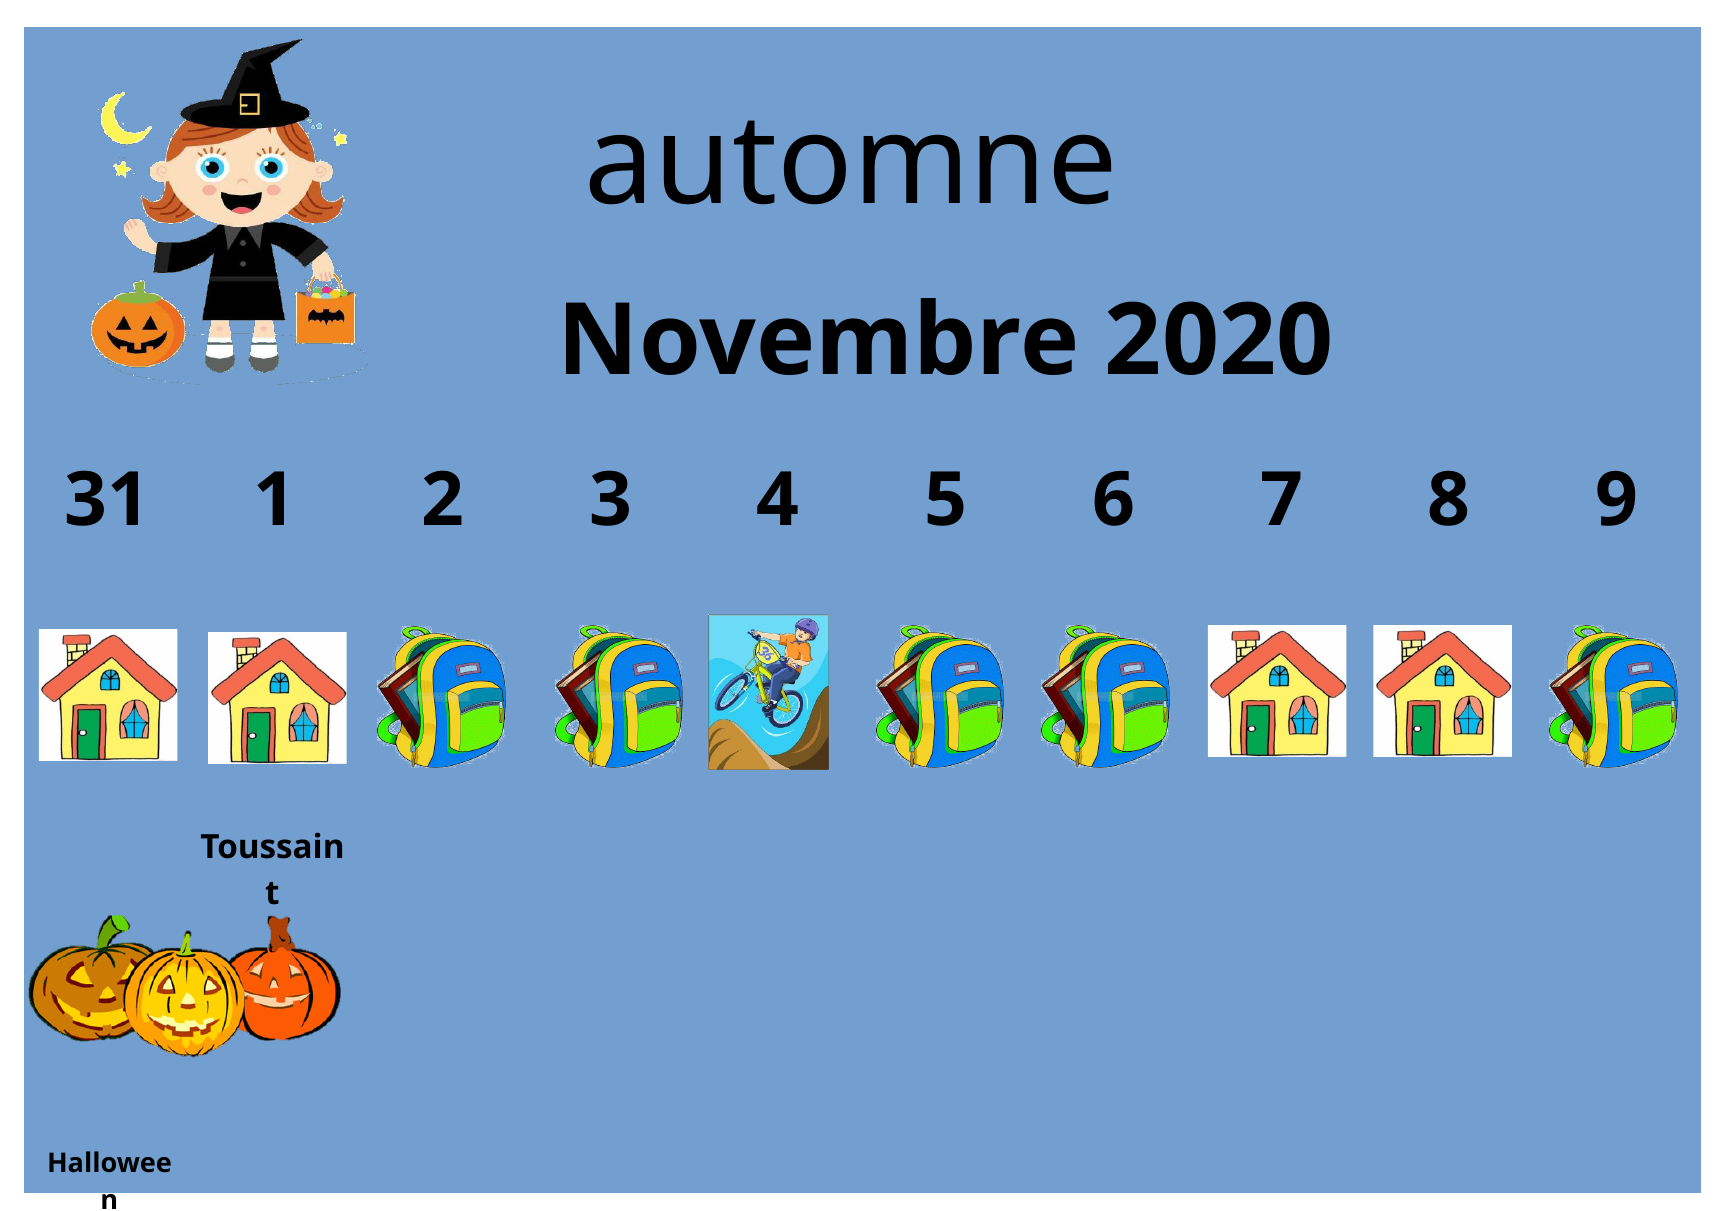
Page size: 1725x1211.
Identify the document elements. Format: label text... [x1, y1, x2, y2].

table_cell 8 [1365, 438, 1533, 603]
text_box Toussaint [183, 816, 362, 897]
table_cell 9 [1533, 438, 1701, 603]
table_cell [527, 603, 694, 780]
picture [1549, 625, 1678, 768]
table_cell Novembre 2020 [191, 260, 1701, 438]
picture [1041, 625, 1170, 768]
table_cell 31 [24, 438, 191, 603]
text_box Halloween [25, 1136, 194, 1211]
table_cell [191, 780, 359, 816]
picture [16, 897, 368, 1082]
picture [1373, 625, 1512, 757]
table_cell [1030, 780, 1198, 1193]
picture [38, 629, 178, 761]
table_cell [862, 603, 1030, 780]
table_cell [1533, 603, 1701, 780]
table_header [24, 27, 1701, 260]
table_cell [191, 1082, 359, 1193]
table_cell 1 [191, 438, 359, 603]
table_cell [359, 780, 527, 1193]
table_cell [1198, 780, 1365, 1193]
picture [555, 625, 683, 768]
table_cell [1030, 603, 1198, 780]
table_cell [527, 780, 694, 1193]
picture [1207, 625, 1347, 757]
table_cell 5 [862, 438, 1030, 603]
table_cell [694, 780, 862, 1193]
picture [377, 626, 506, 768]
picture [876, 625, 1004, 768]
table_cell [24, 260, 191, 438]
picture [79, 35, 382, 392]
table_cell [1365, 603, 1533, 780]
table_cell [191, 603, 359, 780]
table_cell [24, 603, 191, 780]
text_box automne [569, 61, 1134, 248]
table_cell 6 [1030, 438, 1198, 603]
table_cell [24, 1082, 191, 1193]
table_cell 3 [527, 438, 694, 603]
table_cell [694, 603, 862, 780]
picture [708, 614, 829, 770]
table_cell [1365, 780, 1533, 1193]
table_cell [359, 603, 527, 780]
table_cell 4 [694, 438, 862, 603]
table_cell [24, 780, 191, 897]
table_cell [862, 780, 1030, 1193]
table_cell 7 [1198, 438, 1365, 603]
picture [208, 632, 347, 764]
table_cell [1533, 780, 1701, 1193]
table_cell 2 [359, 438, 527, 603]
table_cell [1198, 603, 1365, 780]
